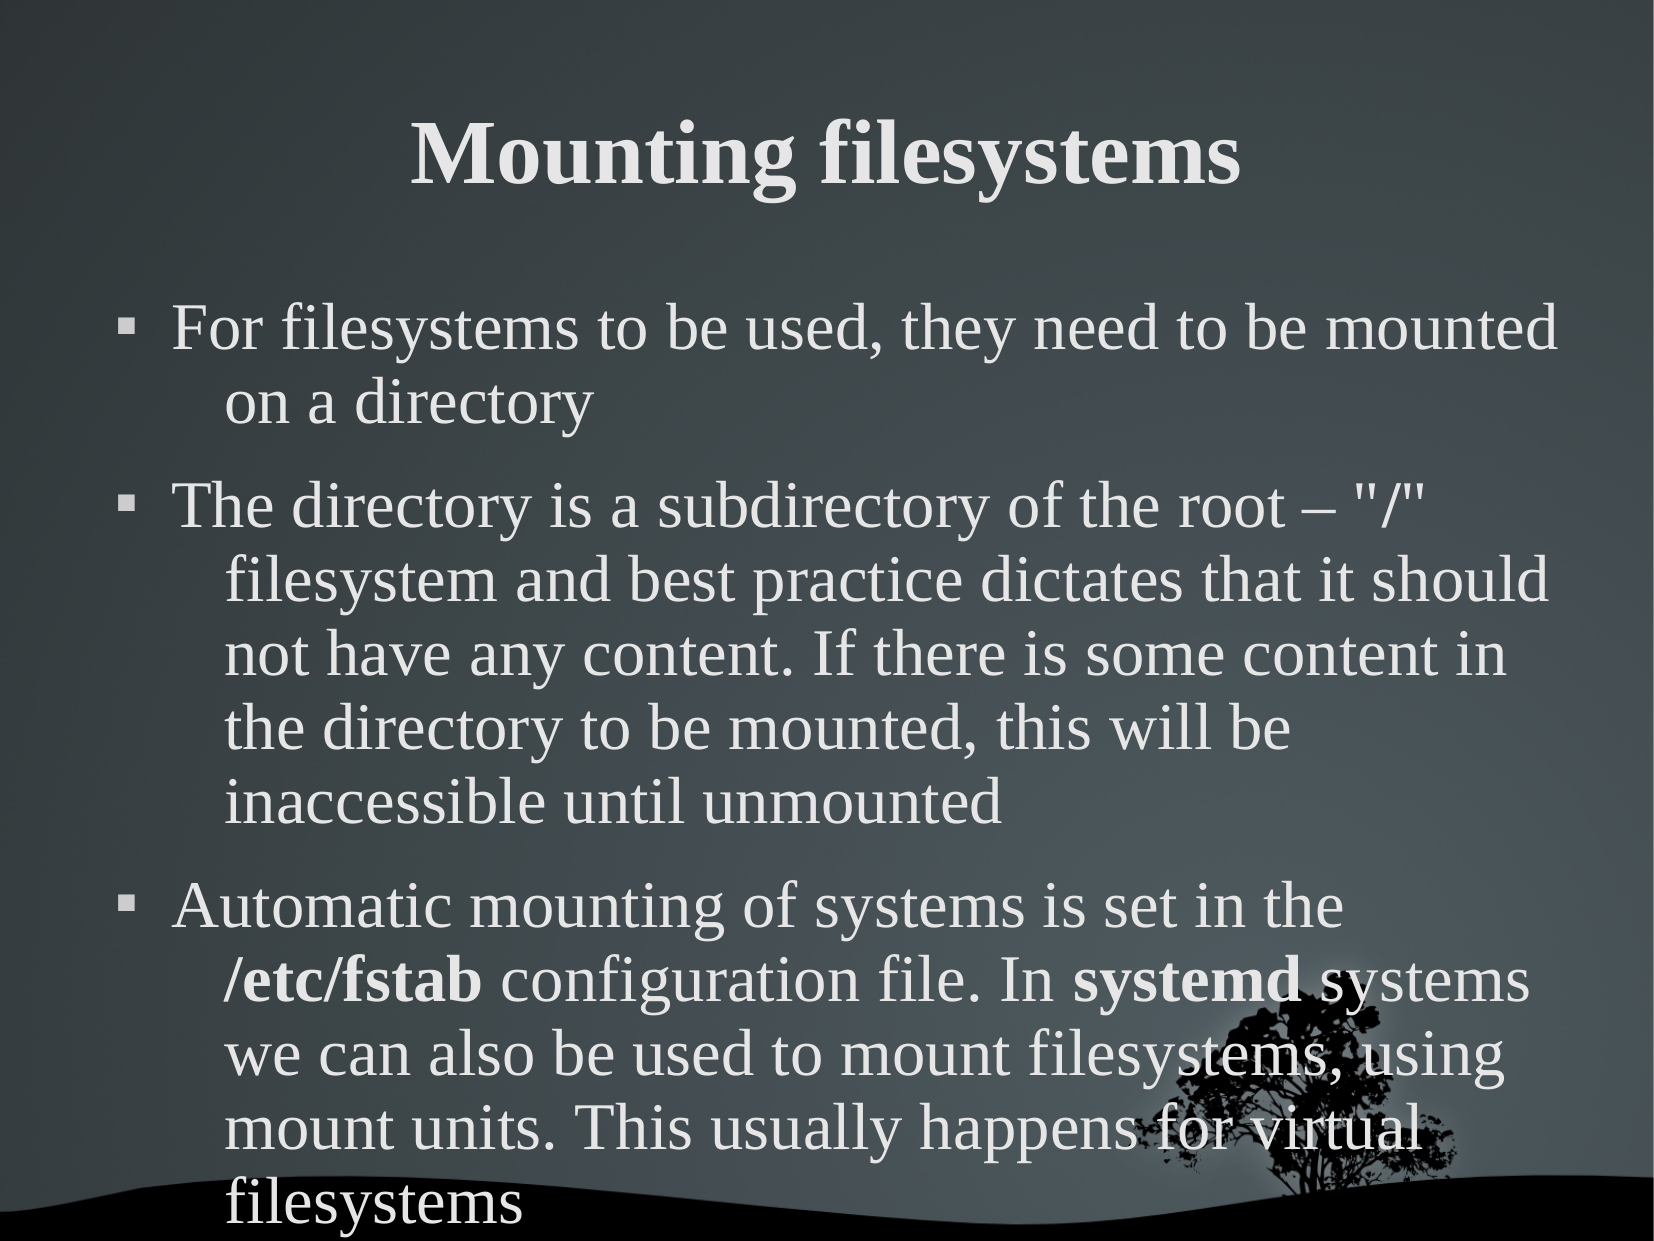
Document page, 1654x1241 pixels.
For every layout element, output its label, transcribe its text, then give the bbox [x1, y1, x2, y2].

title Mounting filesystems [82, 33, 1571, 273]
list For filesystems to be used, they need to be mounted on a directory The directory is a subdirectory of the root – "/" filesystem and best practice dictates that it should not have any content. If there is some content in the directory to be mounted, this will be inaccessible until unmounted Automatic mounting of systems is set in the /etc/fstab configuration file. In systemd systems we can also be used to mount filesystems, using mount units. This usually happens for virtual filesystems [82, 290, 1571, 1109]
picture [0, 0, 1654, 1241]
